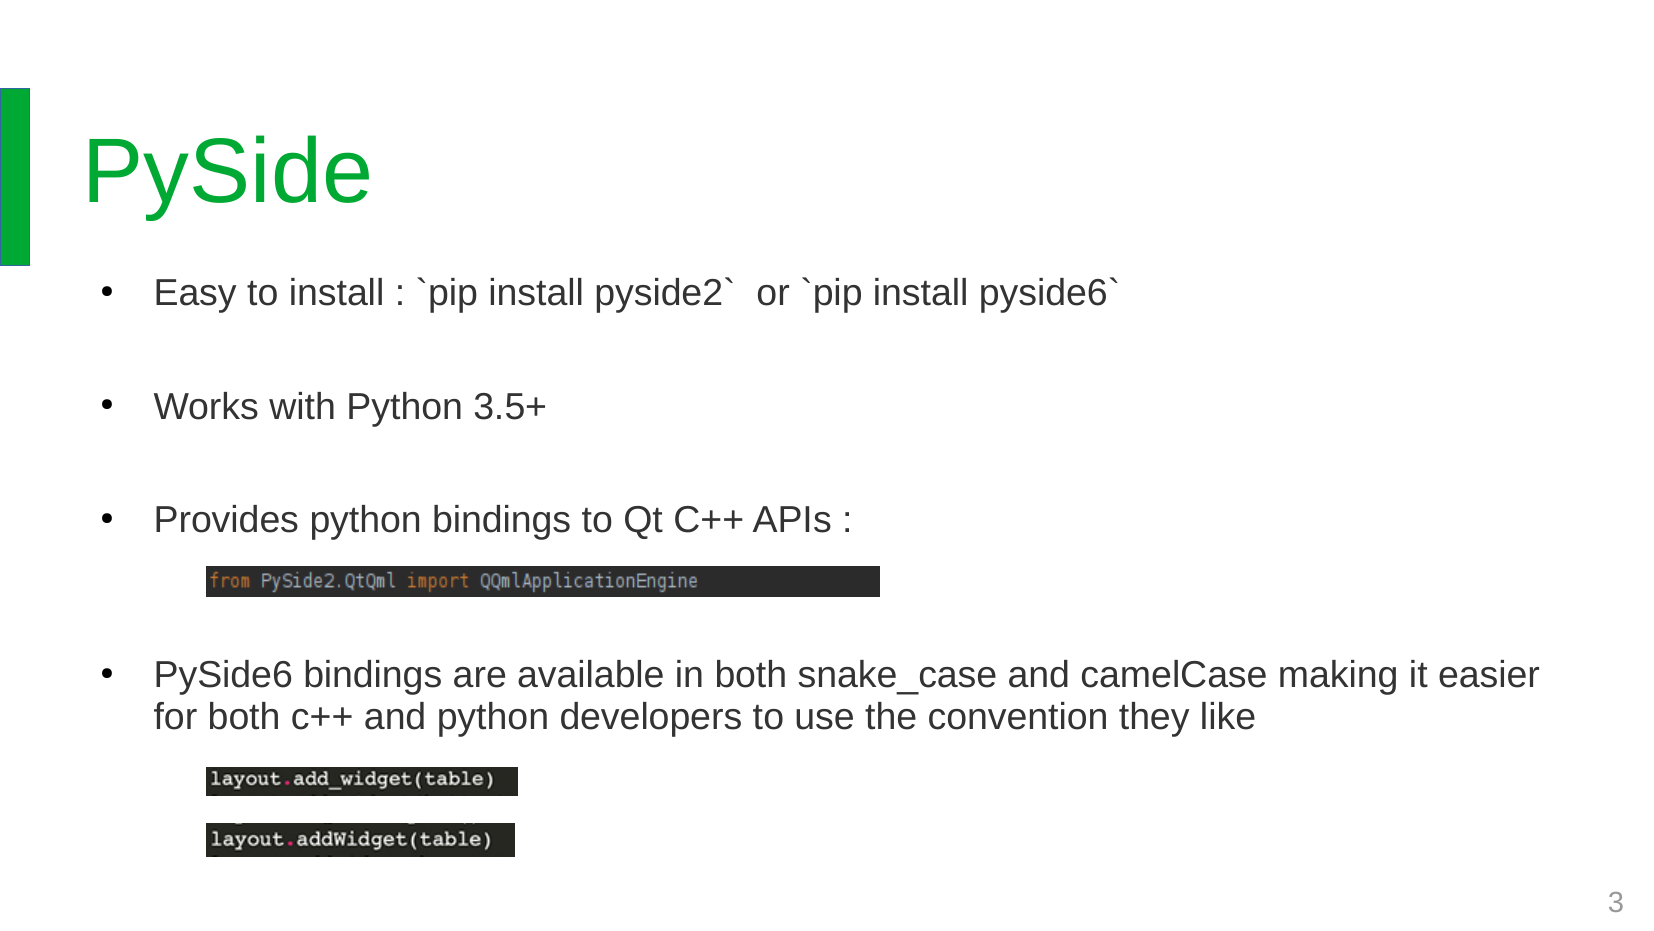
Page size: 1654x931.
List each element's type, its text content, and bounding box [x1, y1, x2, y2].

picture [206, 767, 518, 796]
title PySide [82, 92, 1571, 249]
list Easy to install : `pip install pyside2` or `pip install pyside6` Works with Python 3.5+ Provides python bindings to Qt C++ APIs : PySide6 bindings are available in both snake_case and camelCase making it easier for both c++ and python developers to use the convention they like [82, 271, 1571, 758]
picture [206, 823, 515, 857]
picture [206, 566, 880, 597]
